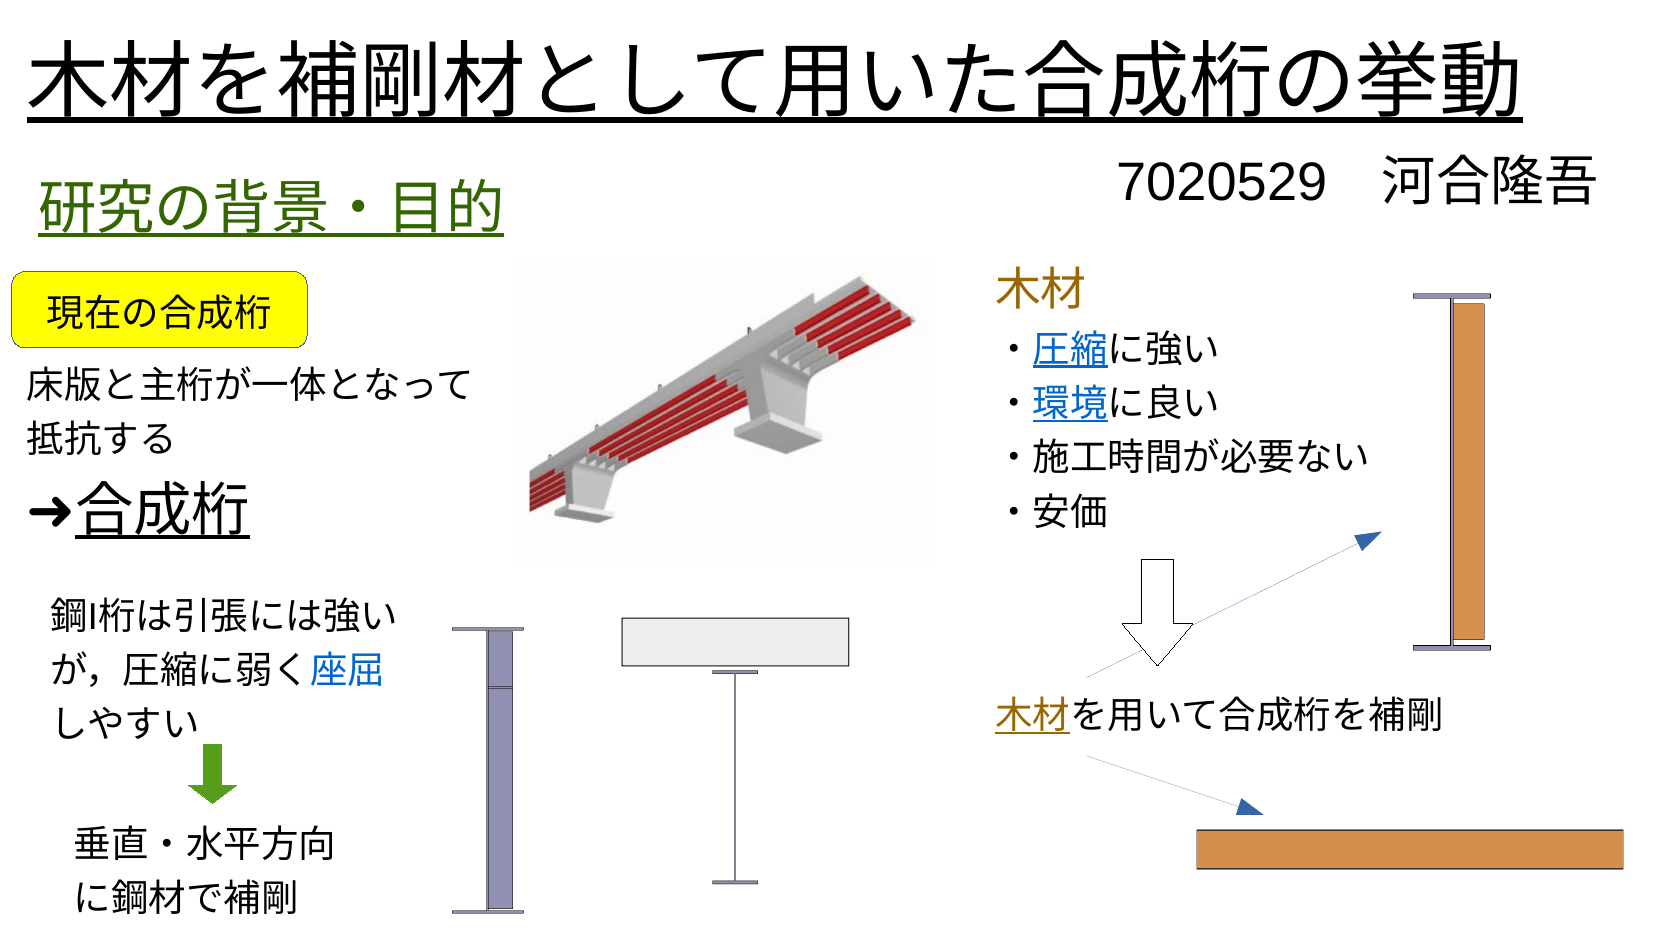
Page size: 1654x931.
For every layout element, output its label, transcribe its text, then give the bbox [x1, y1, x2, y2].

text_box [188, 756, 237, 804]
picture [1192, 826, 1630, 874]
text_box 垂直・水平方向に鋼材で補剛 [59, 806, 367, 931]
text_box 木材を用いて合成桁を補剛 [980, 677, 1489, 910]
picture [618, 615, 851, 886]
picture [513, 259, 934, 562]
text_box 木材 ・圧縮に強い ・環境に良い ・施工時間が必要ない ・安価 [980, 245, 1465, 544]
text_box 鋼I桁は引張には強いが，圧縮に弱く座屈しやすい [35, 578, 426, 756]
text_box 床版と主桁が一体となって抵抗する ➜合成桁 [11, 347, 497, 556]
text_box 現在の合成桁 [11, 271, 308, 347]
text_box [1122, 559, 1193, 666]
text_box 木材を補剛材として用いた合成桁の挙動 [11, 6, 1654, 154]
picture [1393, 280, 1512, 662]
picture [448, 625, 533, 917]
text_box 7020529 河合隆吾 [1101, 129, 1621, 225]
text_box 研究の背景・目的 [23, 153, 556, 260]
